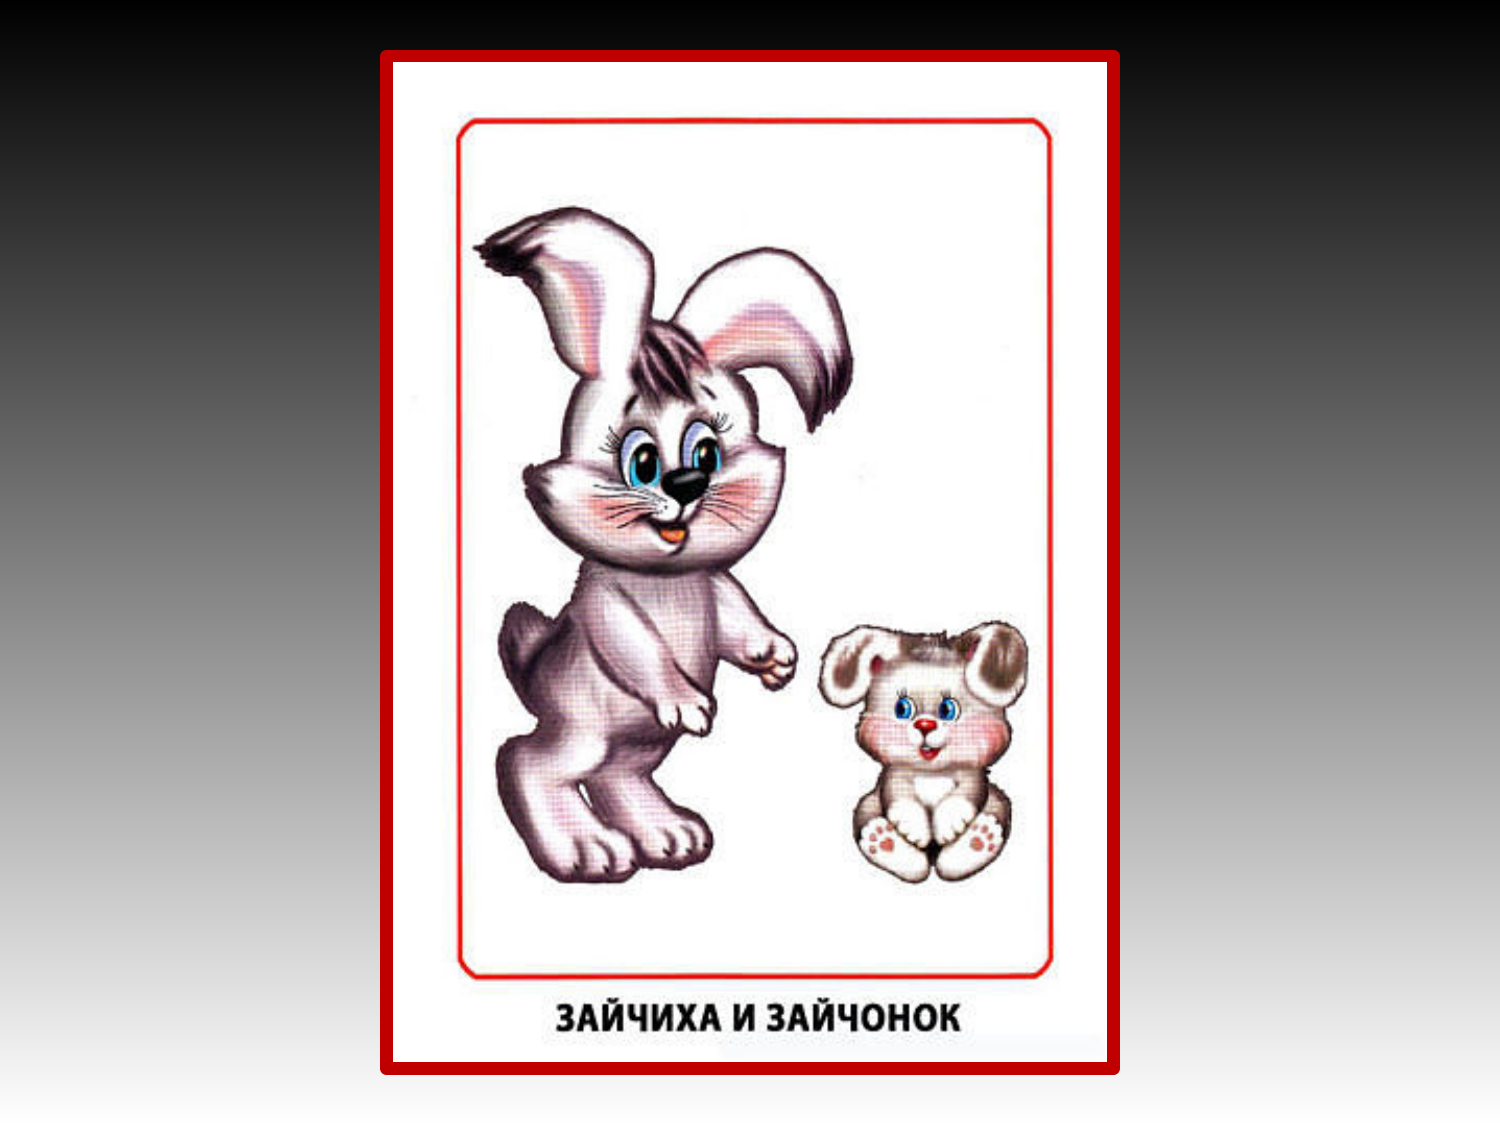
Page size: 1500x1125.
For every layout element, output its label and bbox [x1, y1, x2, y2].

picture [392, 62, 1108, 1063]
